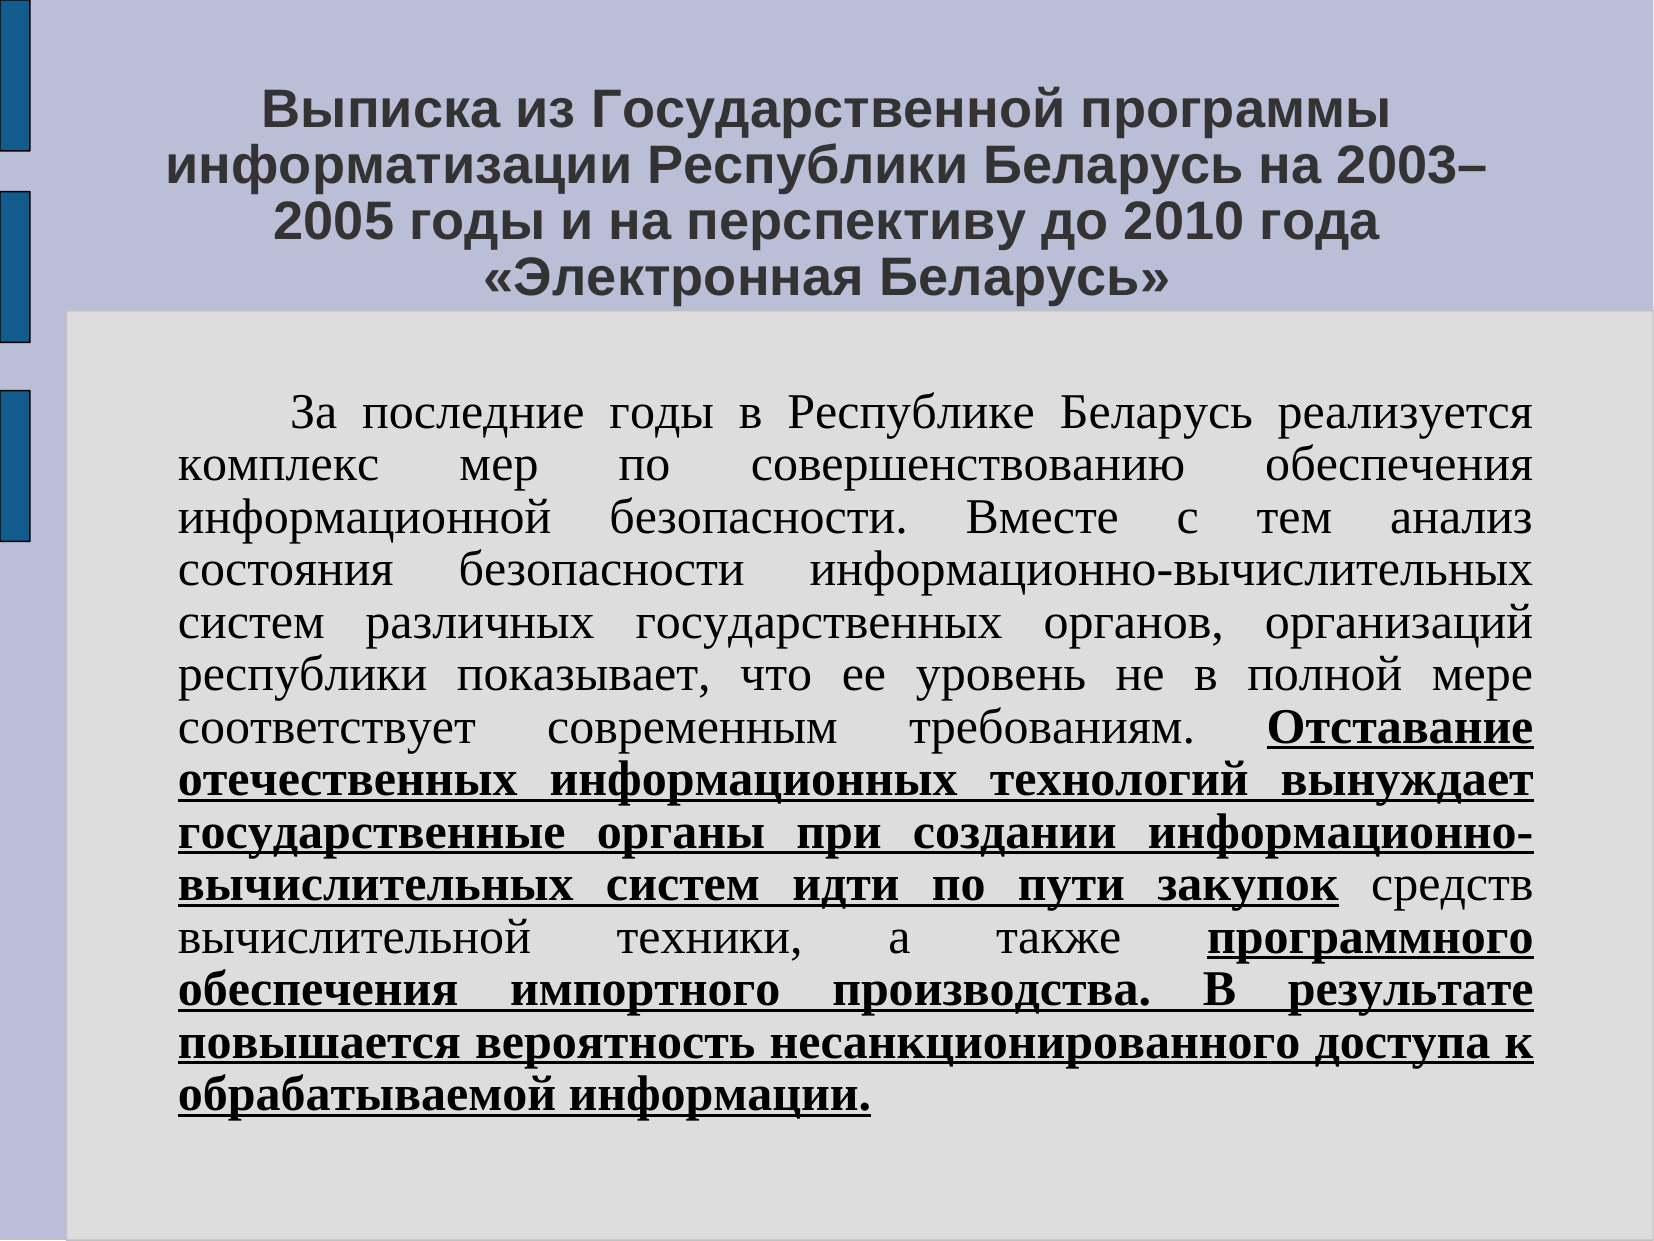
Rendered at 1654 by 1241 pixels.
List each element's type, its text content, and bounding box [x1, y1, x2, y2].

subtitle За последние годы в Республике Беларусь реализуется комплекс мер по совершенствованию обеспечения информационной безопасности. Вместе с тем анализ состояния безопасности информационно-вычислительных систем различных государственных органов, организаций республики показывает, что ее уровень не в полной мере соответствует современным требованиям. Отставание отечественных информационных технологий вынуждает государственные органы при создании информационно-вычислительных систем идти по пути закупок средств вычислительной техники, а также программного обеспечения импортного производства. В результате повышается вероятность несанкционированного доступа к обрабатываемой информации. [121, 352, 1534, 1156]
title Выписка из Государственной программы информатизации Республики Беларусь на 2003–2005 годы и на перспективу до 2010 года «Электронная Беларусь» [121, 73, 1534, 316]
